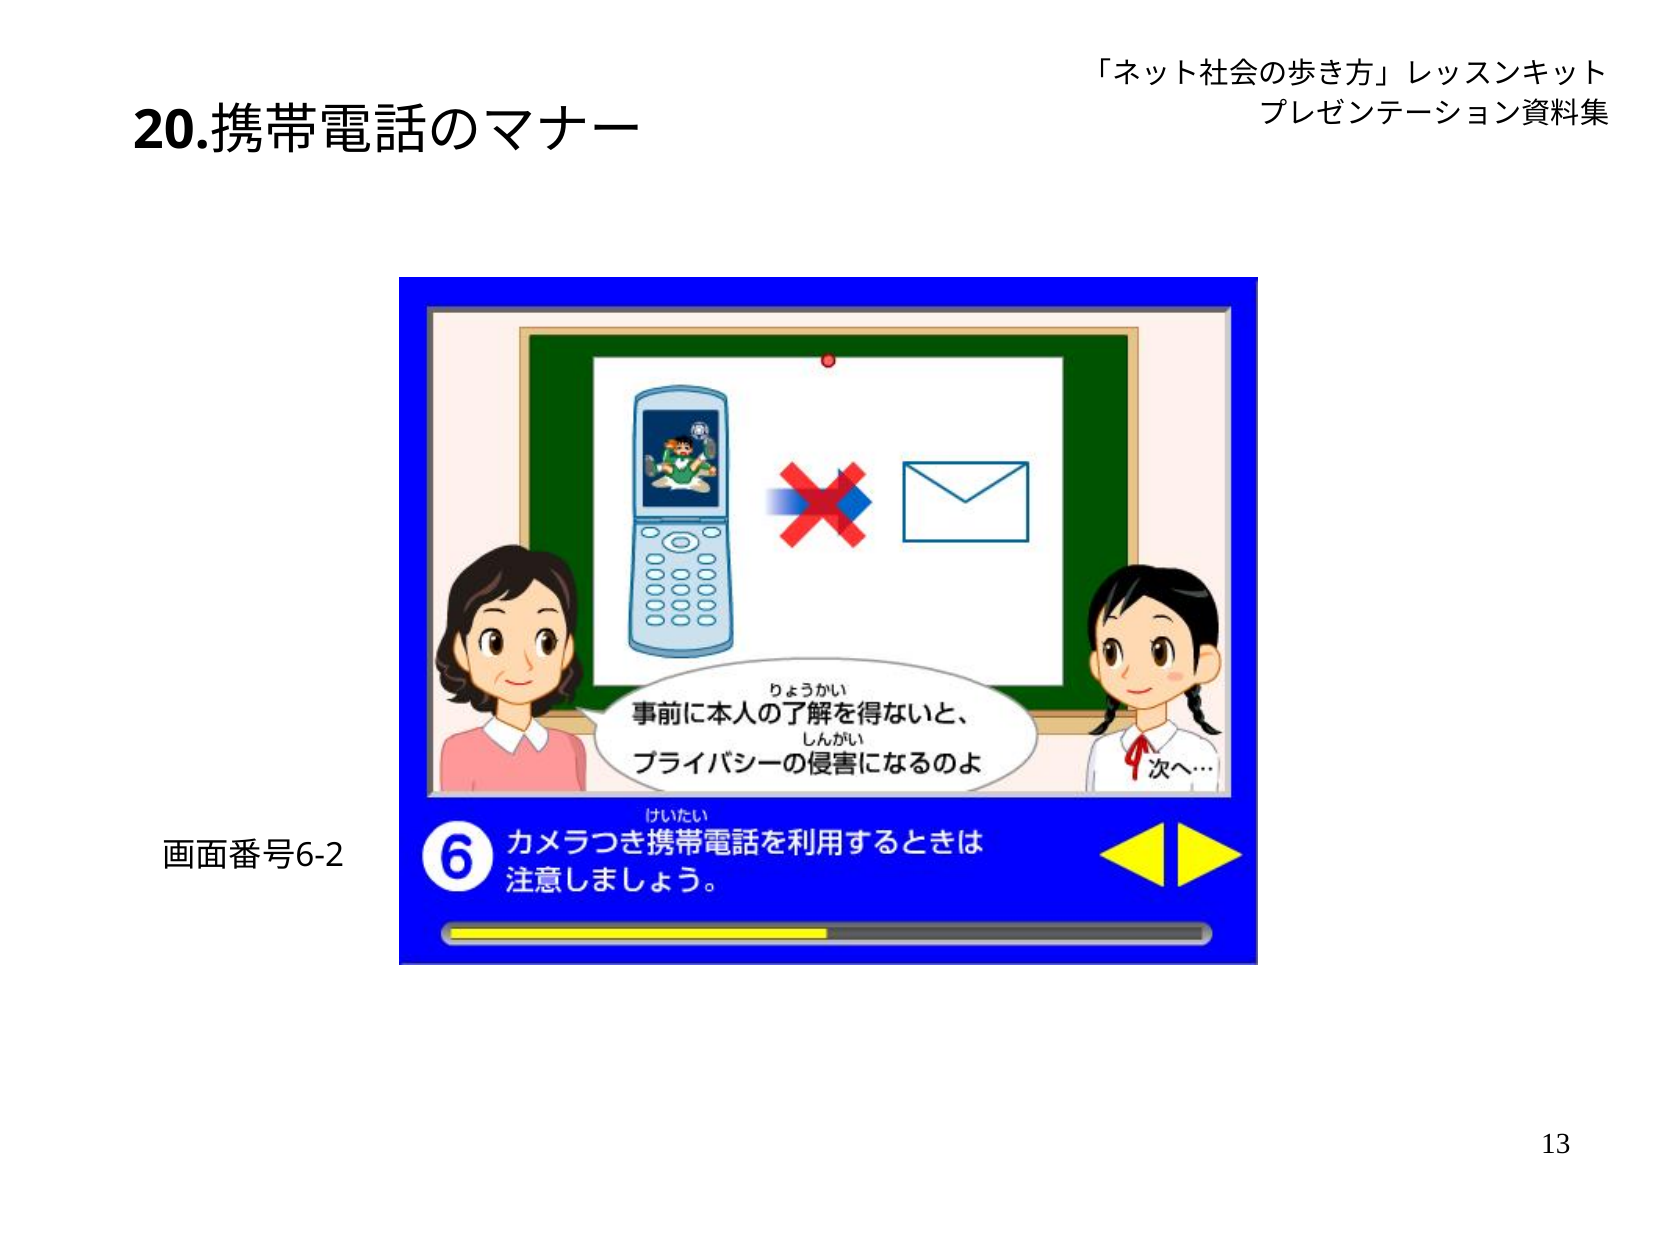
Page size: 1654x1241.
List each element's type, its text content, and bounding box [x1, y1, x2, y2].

text_box 「ネット社会の歩き方」レッスンキット プレゼンテーション資料集 [1062, 44, 1625, 139]
text_box 20.携帯電話のマナー [118, 88, 975, 169]
picture [399, 277, 1258, 965]
text_box 画面番号6-2 [147, 826, 384, 882]
